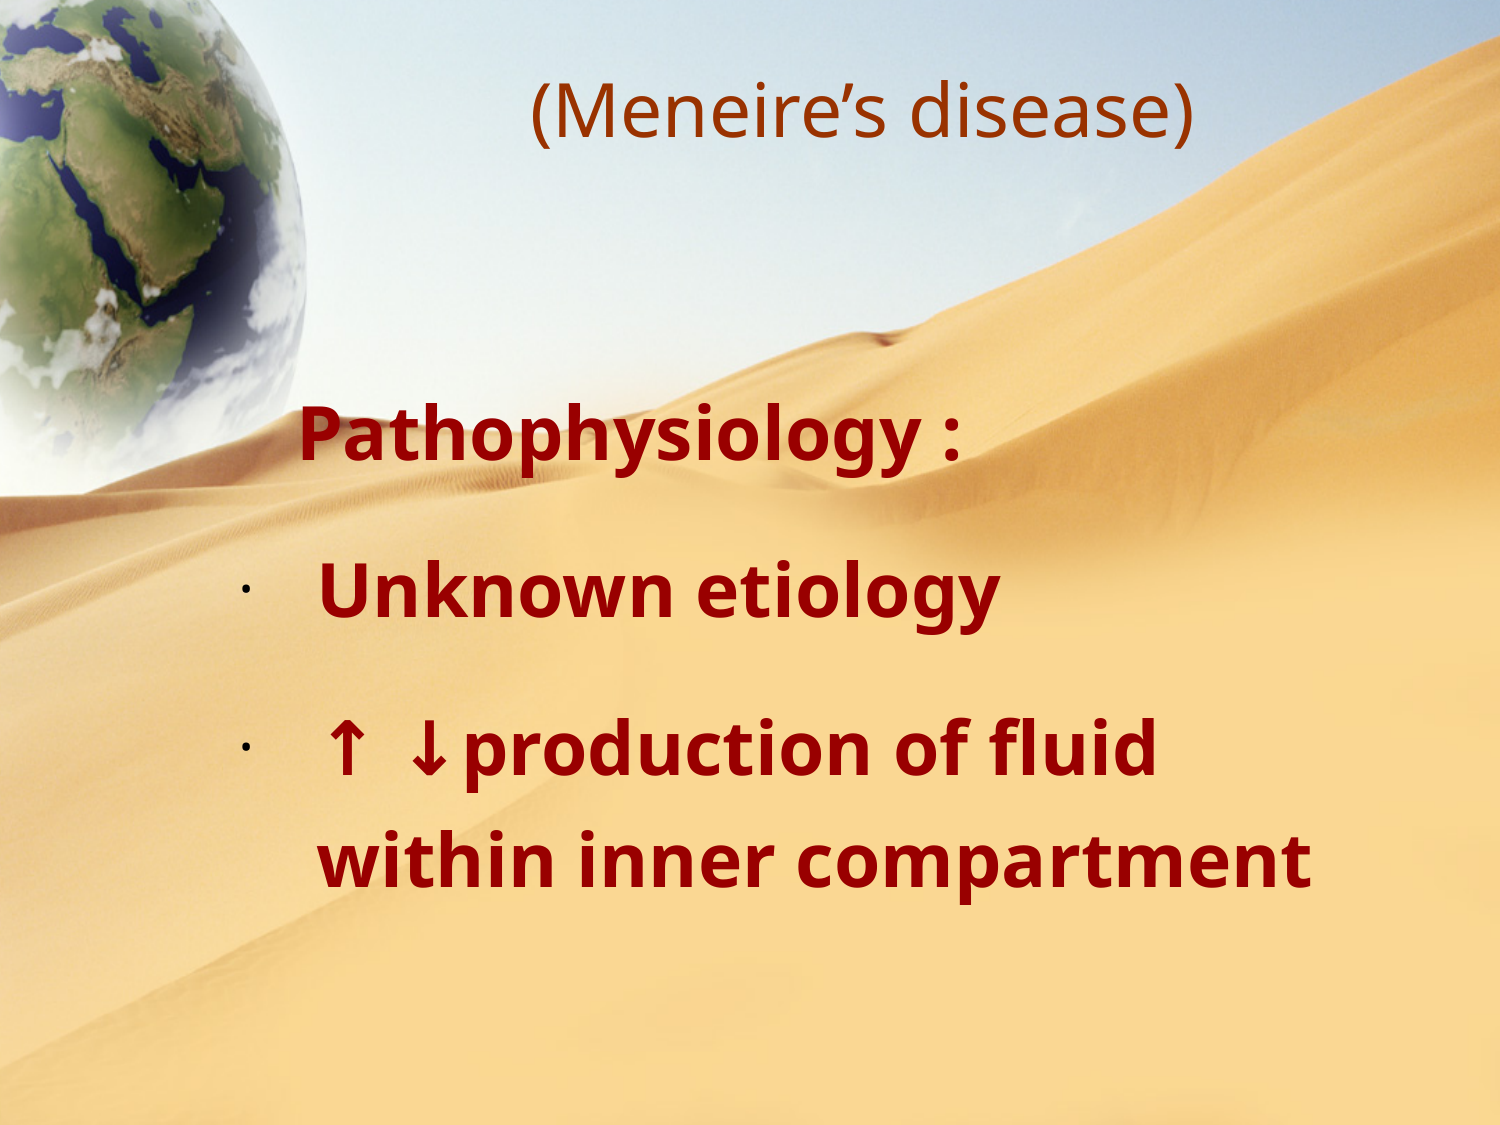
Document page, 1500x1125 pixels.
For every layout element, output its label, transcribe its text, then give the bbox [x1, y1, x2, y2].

text_box (Meneire’s disease) [225, 50, 1500, 238]
picture [0, 0, 1500, 1125]
text_box Pathophysiology : Unknown etiology ↑ ↓production of fluid within inner compartment [225, 362, 1426, 1088]
